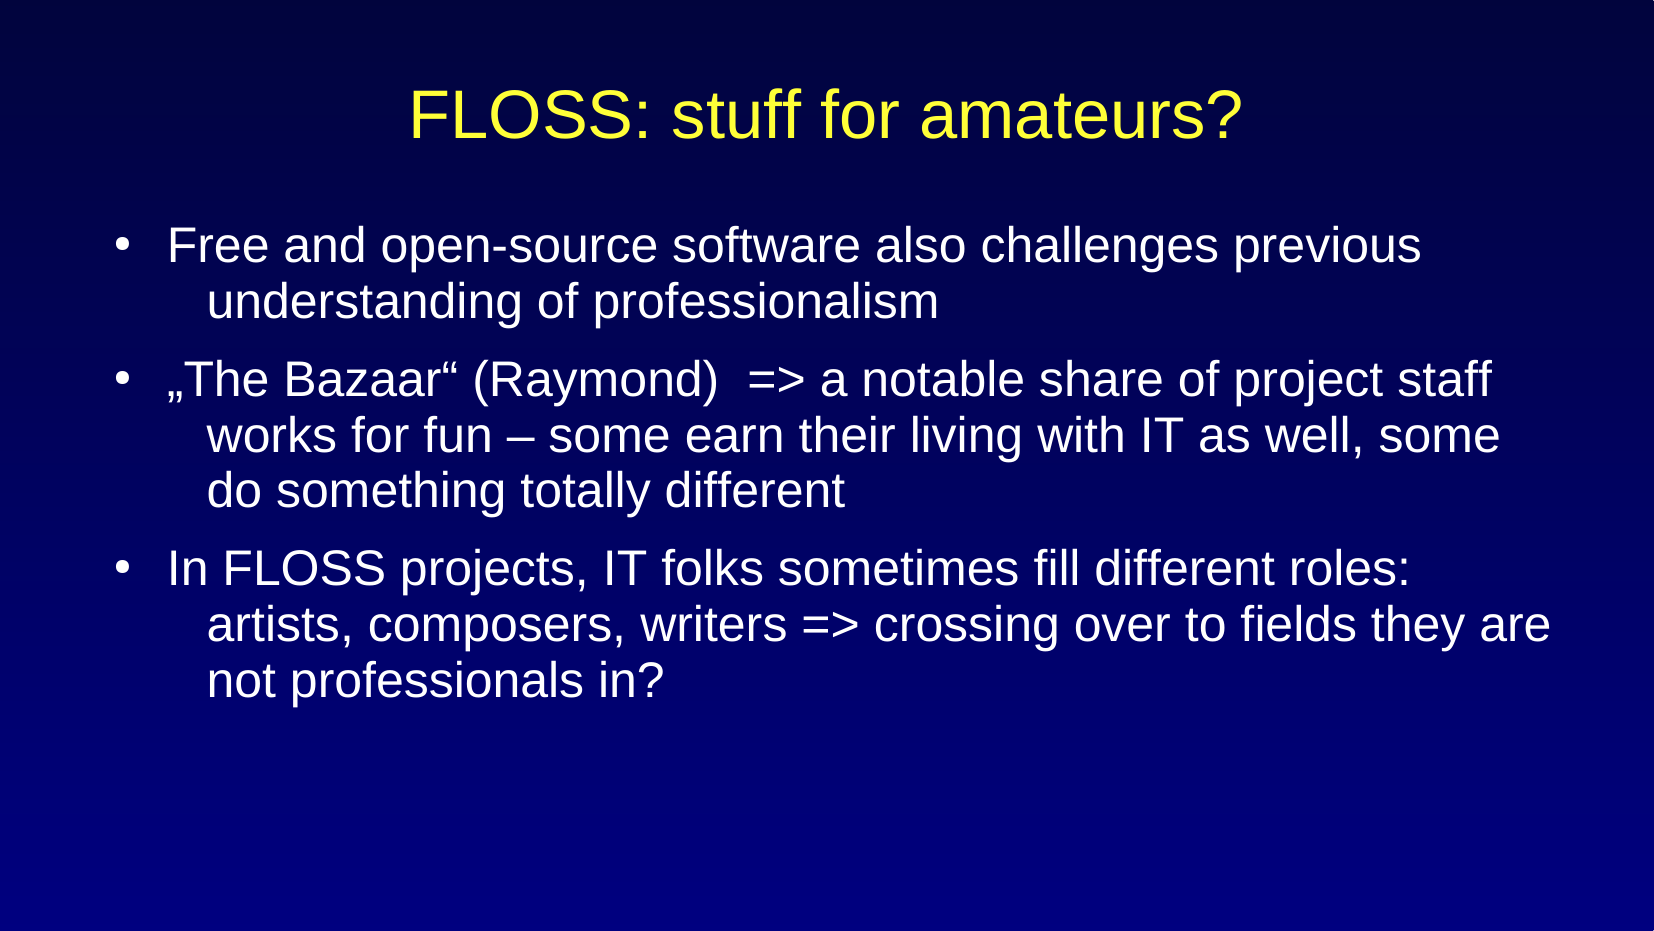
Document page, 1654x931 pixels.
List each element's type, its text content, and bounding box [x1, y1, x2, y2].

title FLOSS: stuff for amateurs? [82, 37, 1571, 193]
list Free and open-source software also challenges previous understanding of professionalism „The Bazaar“ (Raymond) => a notable share of project staff works for fun – some earn their living with IT as well, some do something totally different In FLOSS projects, IT folks sometimes fill different roles: artists, composers, writers => crossing over to fields they are not professionals in? [82, 217, 1571, 758]
